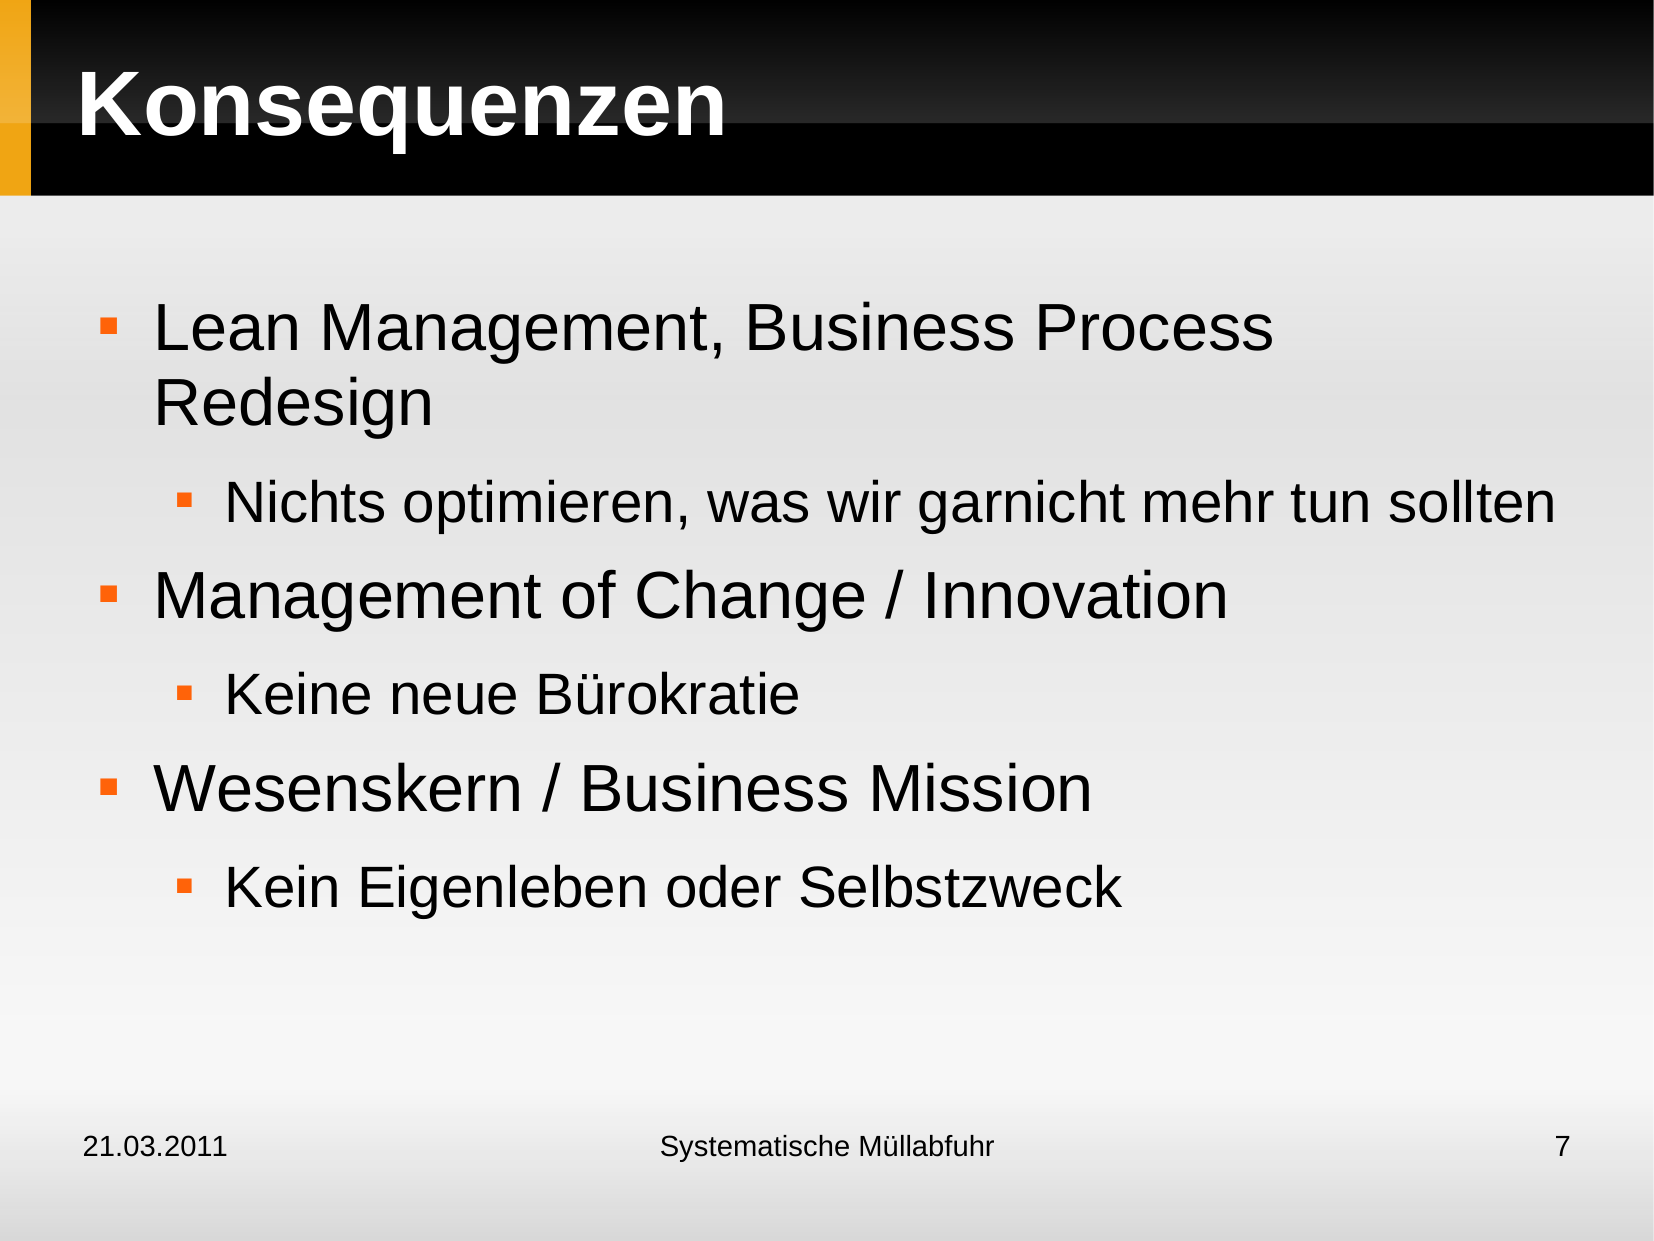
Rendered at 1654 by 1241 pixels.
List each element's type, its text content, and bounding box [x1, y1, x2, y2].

list Lean Management, Business Process Redesign Nichts optimieren, was wir garnicht mehr tun sollten Management of Change / Innovation Keine neue Bürokratie Wesenskern / Business Mission Kein Eigenleben oder Selbstzweck [82, 290, 1571, 1094]
title Konsequenzen [76, 0, 1565, 208]
picture [0, 0, 1654, 1241]
